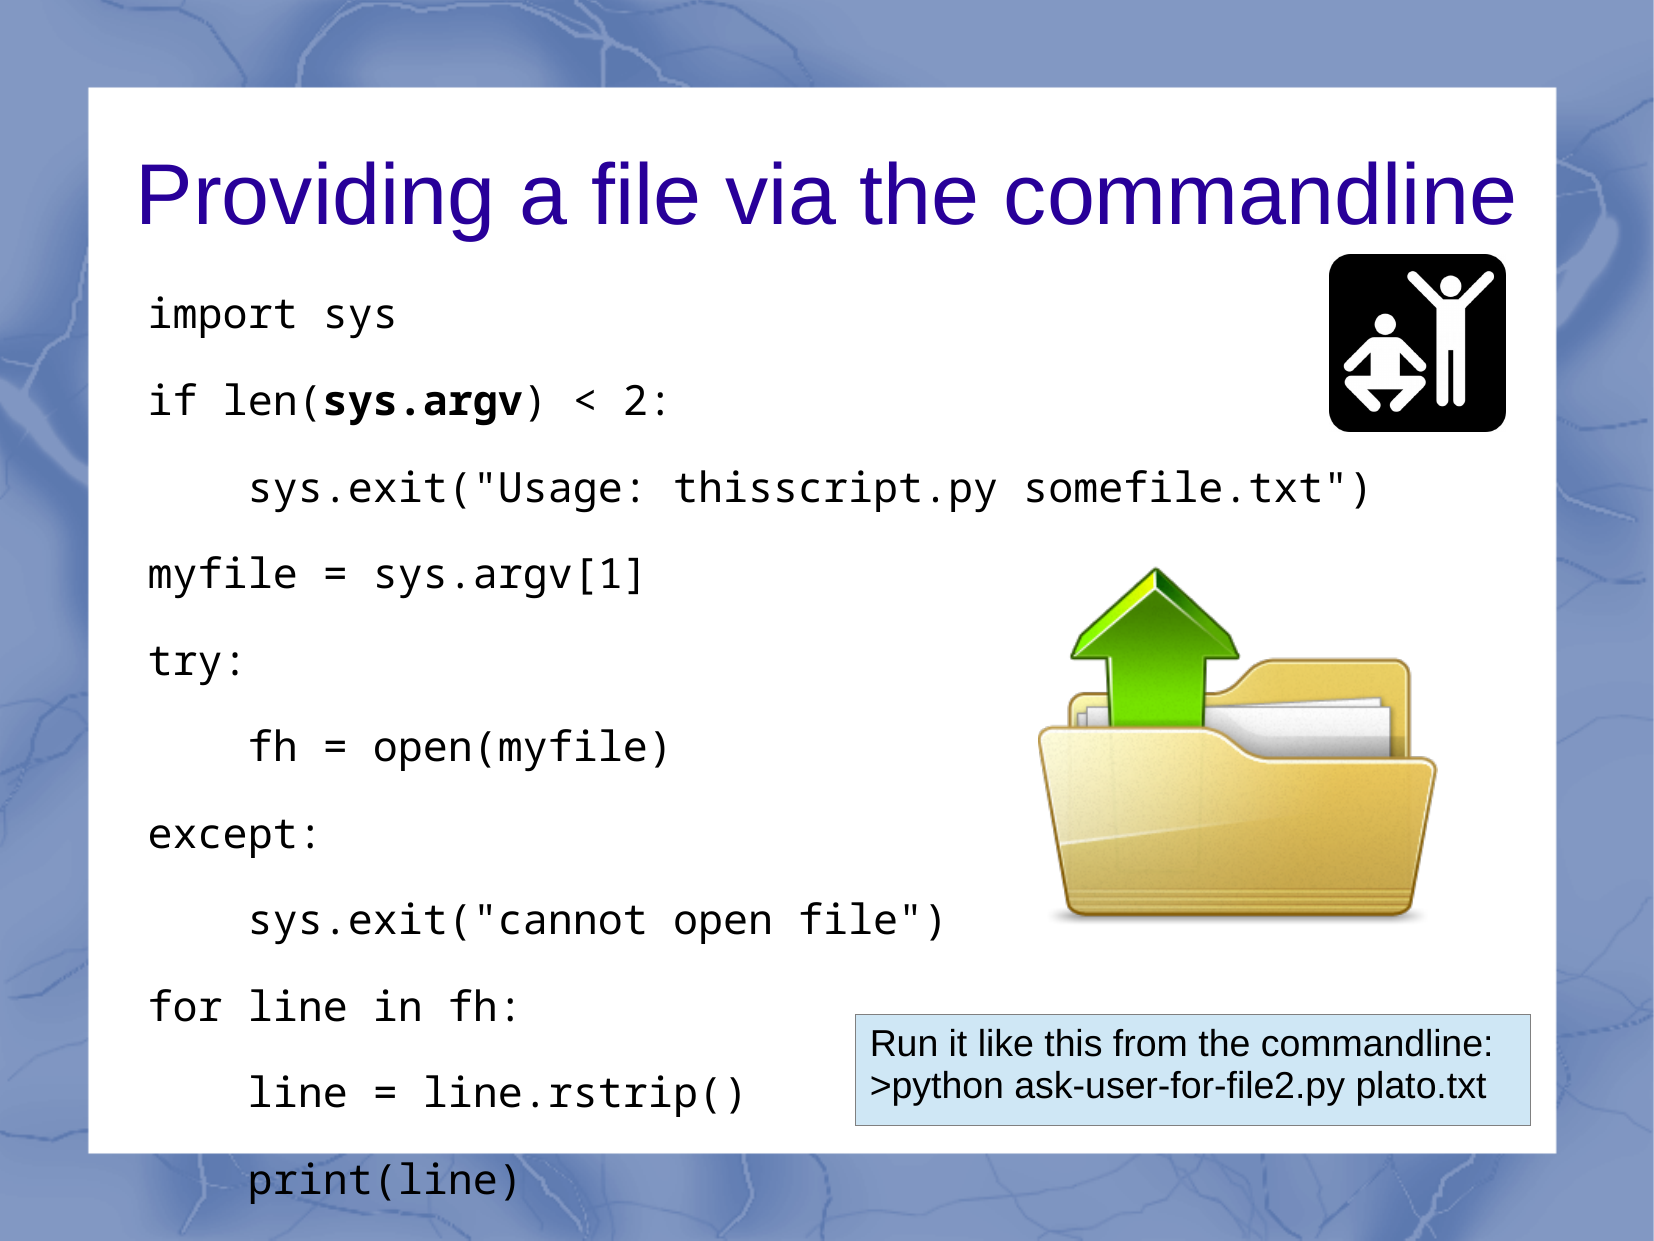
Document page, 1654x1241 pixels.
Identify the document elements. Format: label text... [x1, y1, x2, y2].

list import sys if len(sys.argv) < 2: sys.exit("Usage: thisscript.py somefile.txt") myfile = sys.argv[1] try: fh = open(myfile) except: sys.exit("cannot open file") for line in fh: line = line.rstrip() print(line) [147, 284, 1506, 1115]
picture [0, 0, 1654, 1241]
text_box [855, 1014, 1531, 1126]
title Providing a file via the commandline [118, 90, 1536, 298]
text_box Run it like this from the commandline: >python ask-user-for-file2.py plato.txt [855, 1014, 1509, 1114]
